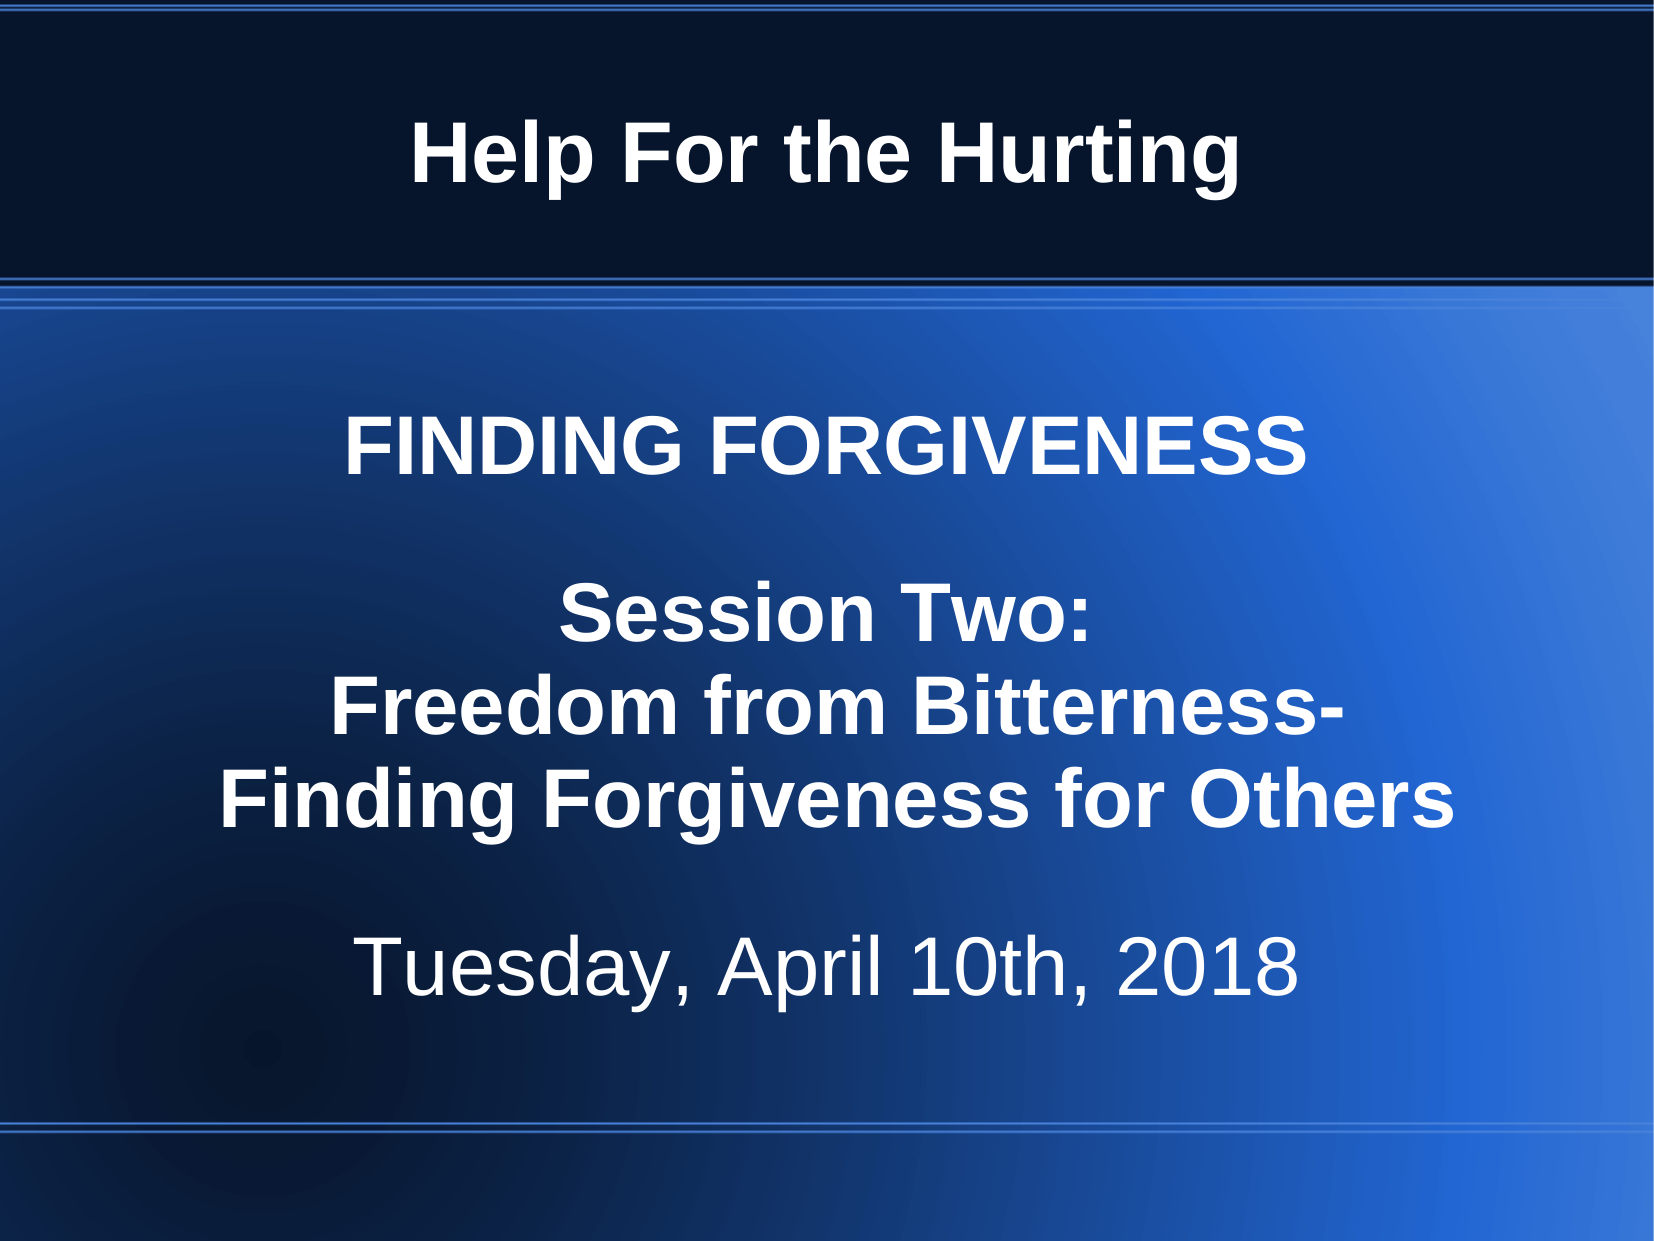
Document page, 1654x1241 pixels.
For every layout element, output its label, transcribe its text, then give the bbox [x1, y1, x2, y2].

picture [0, 0, 1654, 1241]
title Help For the Hurting [82, 49, 1571, 257]
subtitle FINDING FORGIVENESS Session Two: Freedom from Bitterness- Finding Forgiveness for Others Tuesday, April 10th, 2018 [82, 355, 1571, 1058]
